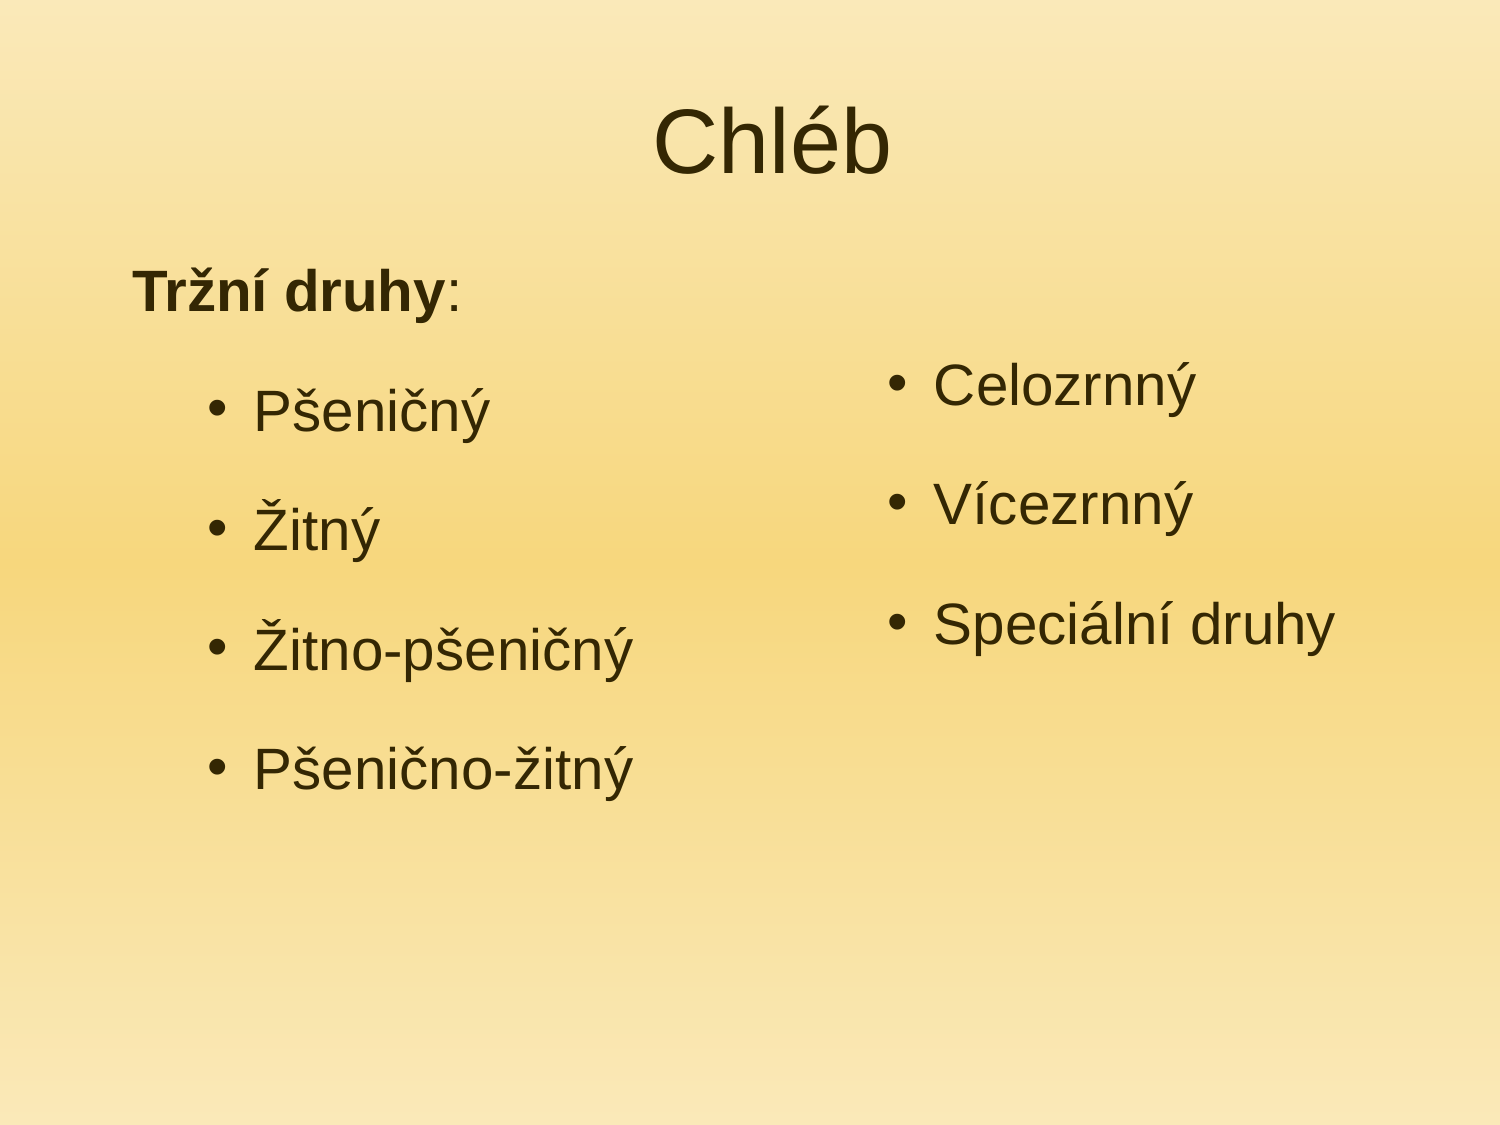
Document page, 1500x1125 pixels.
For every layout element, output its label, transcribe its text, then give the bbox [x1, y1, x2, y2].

title Chléb [147, 42, 1423, 231]
list Tržní druhy: Pšeničný Žitný Žitno-pšeničný Pšenično-žitný [117, 210, 743, 973]
list Celozrnný Vícezrnný Speciální druhy [797, 220, 1423, 988]
